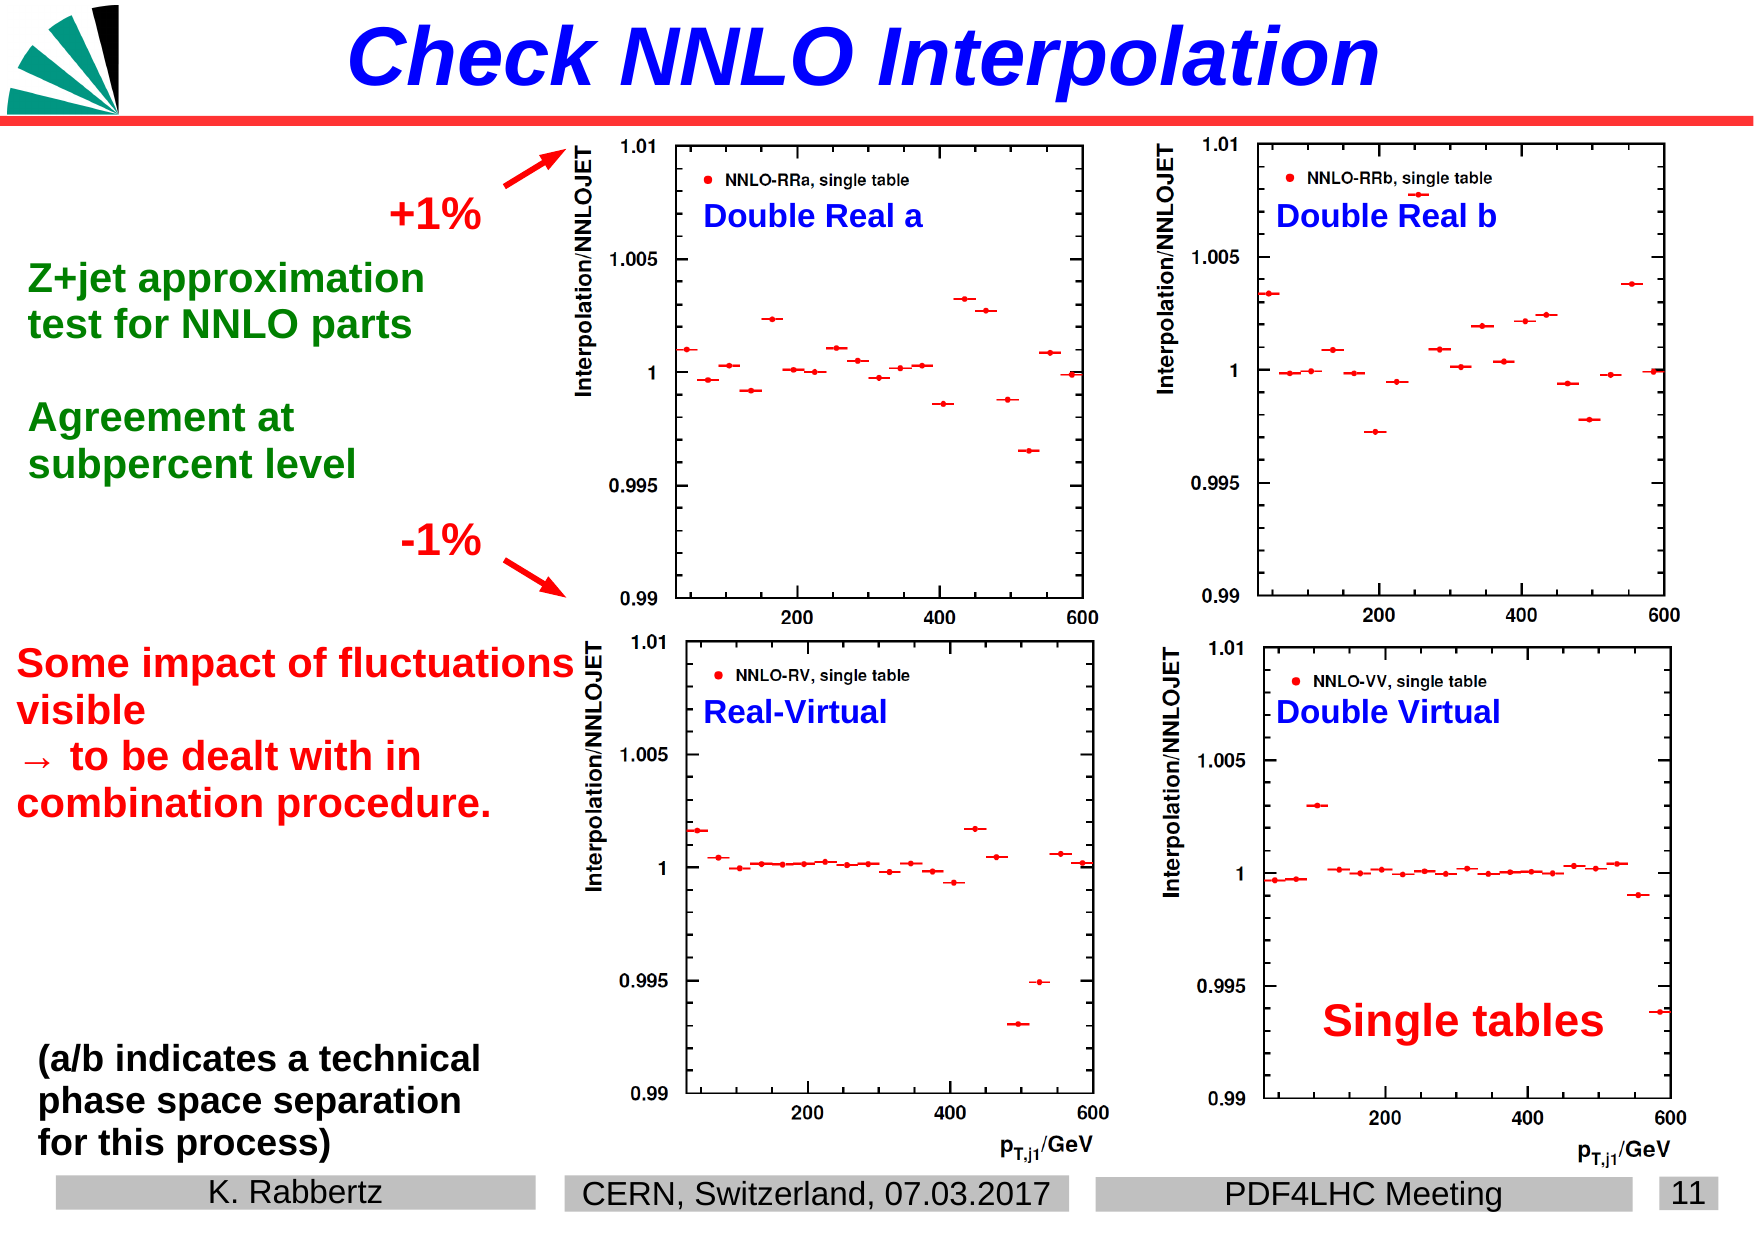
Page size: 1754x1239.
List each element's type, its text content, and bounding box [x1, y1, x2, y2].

text_box Double Real a [691, 191, 936, 241]
text_box Single tables [1310, 989, 1617, 1053]
picture [1148, 130, 1692, 1168]
text_box (a/b indicates a technical phase space separation for this process) [25, 1031, 494, 1170]
text_box -1% [388, 507, 493, 572]
text_box Some impact of fluctuations visible → to be dealt with in combination procedure. [4, 634, 588, 839]
title Check NNLO Interpolation [123, 0, 1606, 114]
text_box Z+jet approximation test for NNLO parts Agreement at subpercent level [15, 248, 446, 496]
picture [566, 132, 1115, 1163]
text_box +1% [377, 181, 493, 246]
text_box Double Real b [1264, 191, 1510, 241]
text_box Double Virtual [1264, 687, 1513, 737]
picture [7, 5, 119, 116]
text_box Real-Virtual [691, 687, 900, 737]
